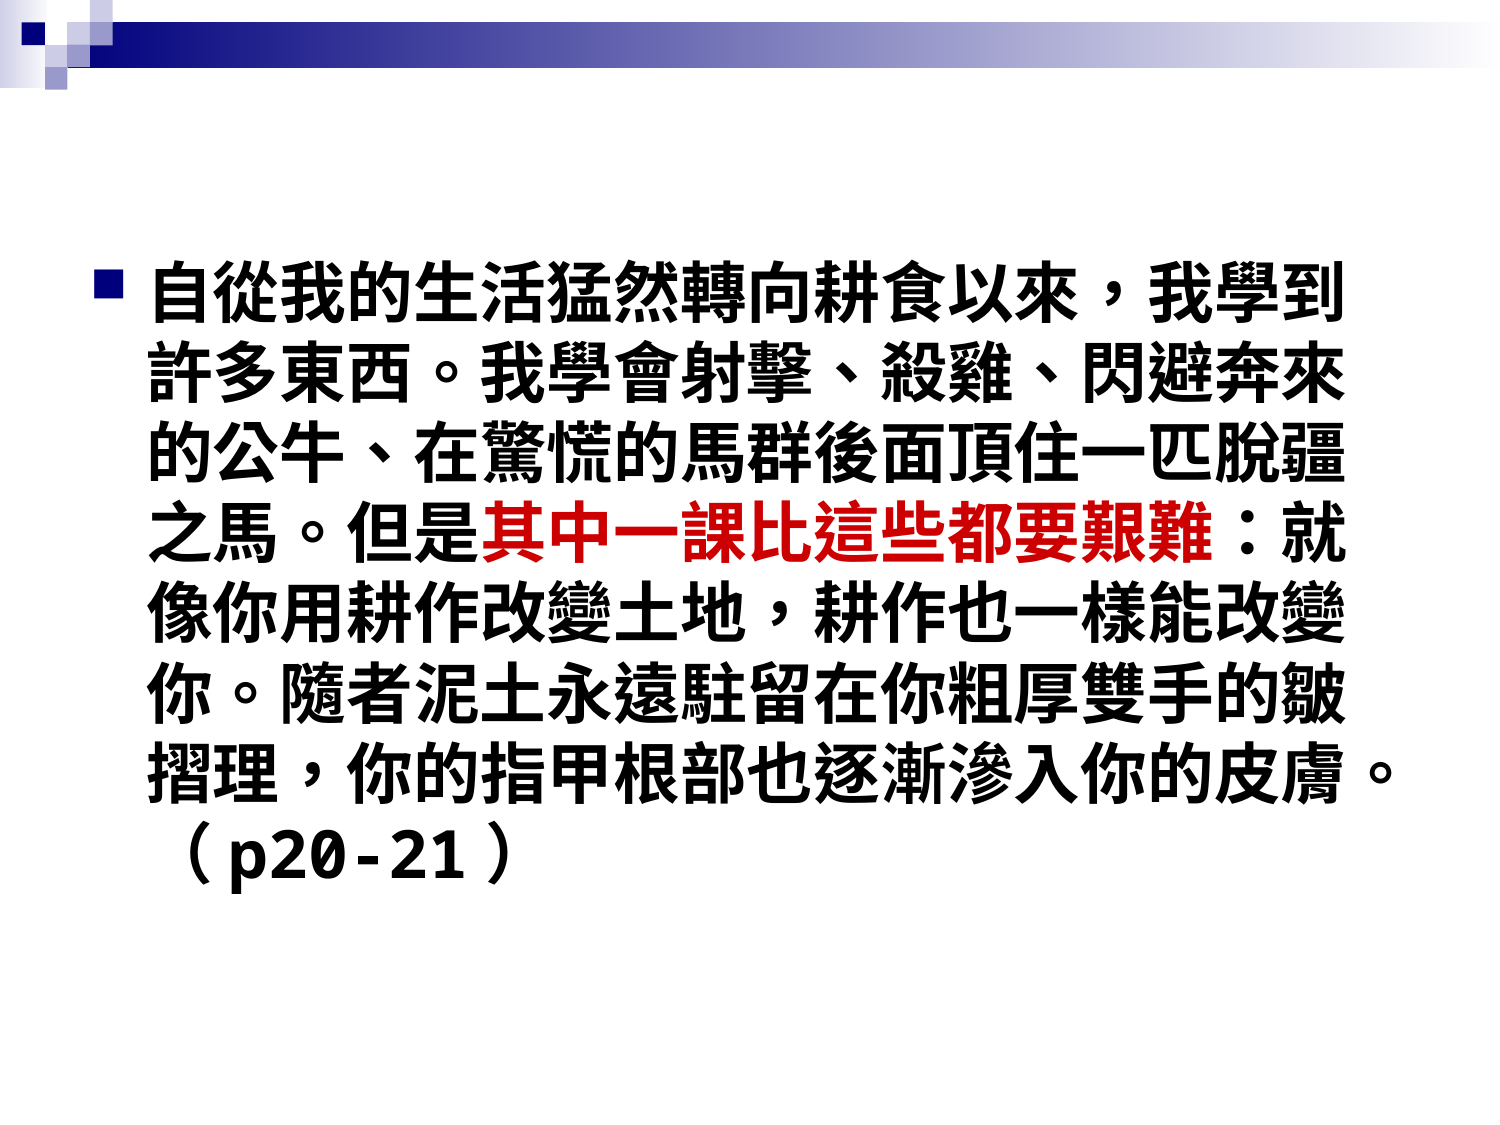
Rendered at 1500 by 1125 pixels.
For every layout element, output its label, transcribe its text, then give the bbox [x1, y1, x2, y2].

list 自從我的生活猛然轉向耕食以來，我學到許多東西。我學會射擊、殺雞、閃避奔來的公牛、在驚慌的馬群後面頂住一匹脫疆之馬。但是其中一課比這些都要艱難：就像你用耕作改變土地，耕作也一樣能改變你。隨者泥土永遠駐留在你粗厚雙手的皺摺理，你的指甲根部也逐漸滲入你的皮膚。（p20-21） [75, 243, 1426, 1059]
